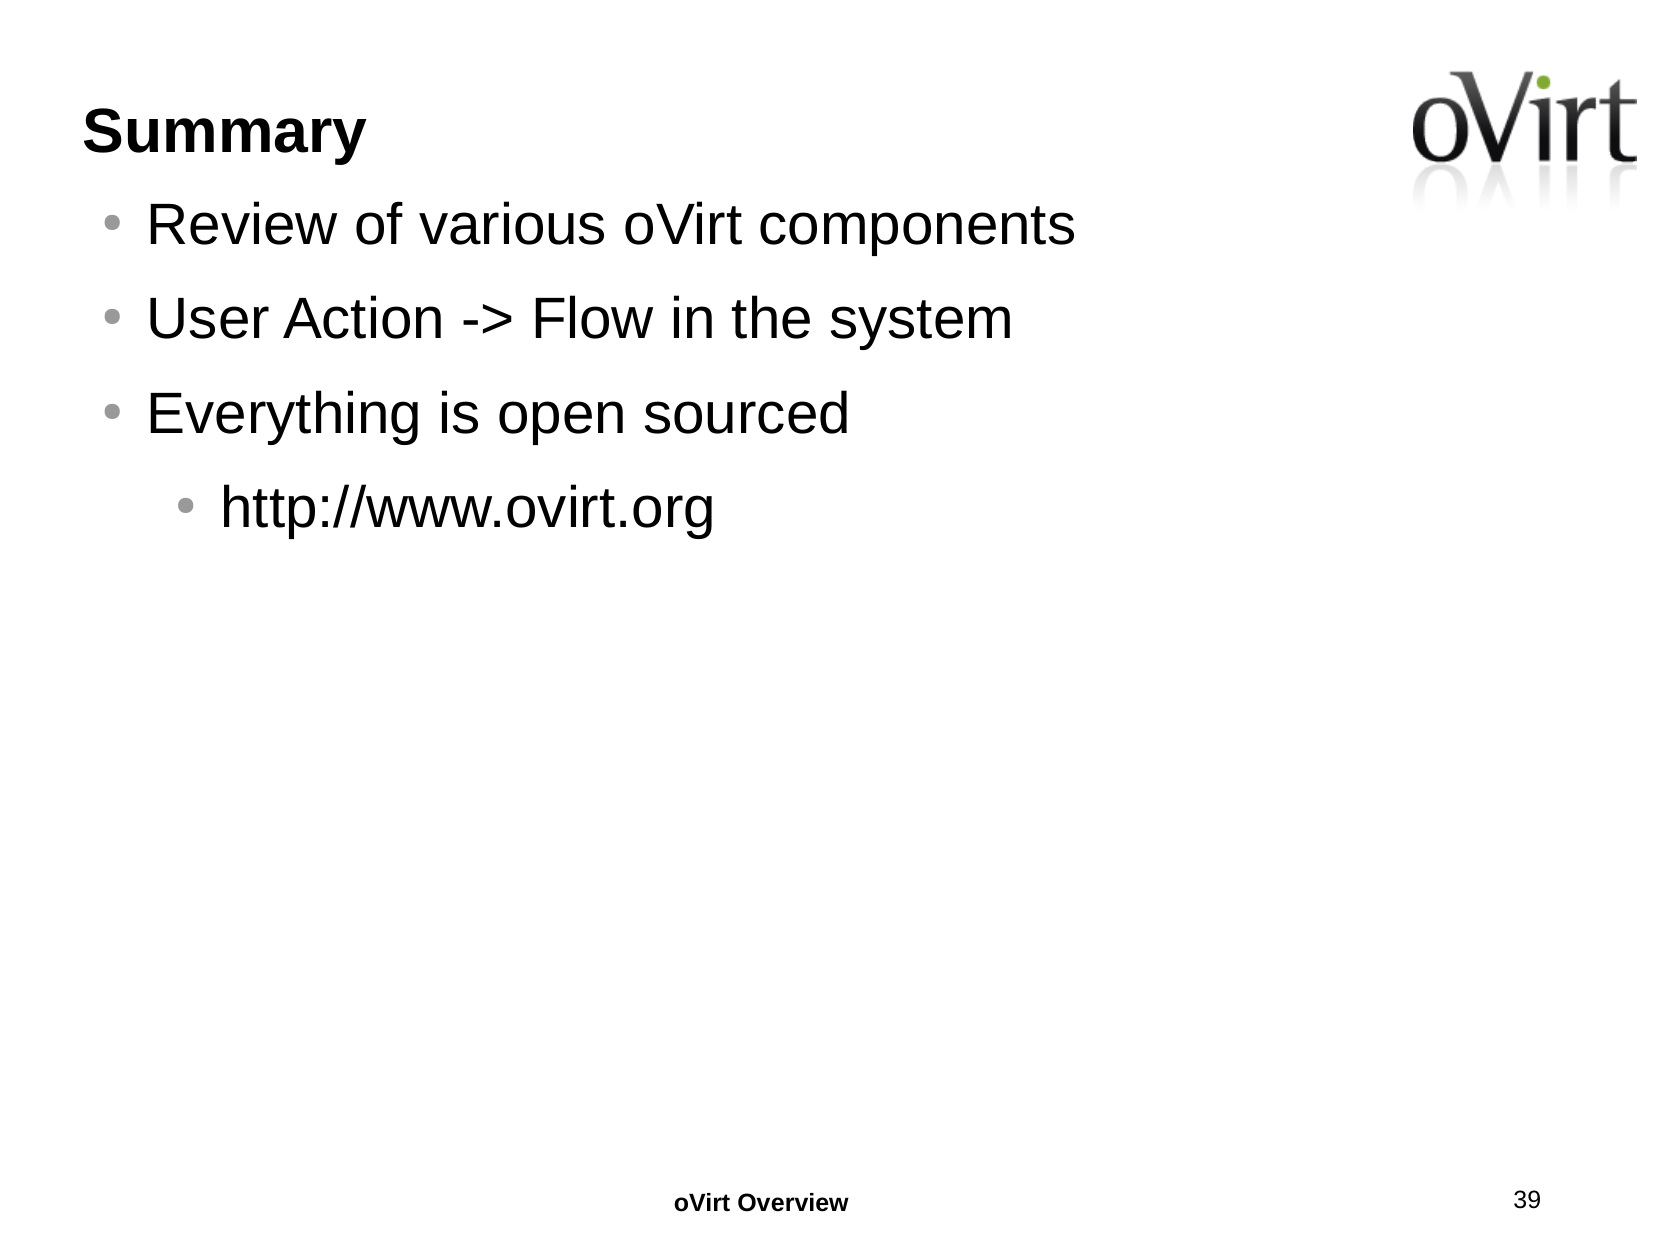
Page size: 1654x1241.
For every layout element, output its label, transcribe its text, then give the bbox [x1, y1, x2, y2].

list Review of various oVirt components User Action -> Flow in the system Everything is open sourced http://www.ovirt.org [86, 191, 1576, 986]
picture [1571, 63, 1637, 212]
title Summary [82, 37, 1571, 226]
